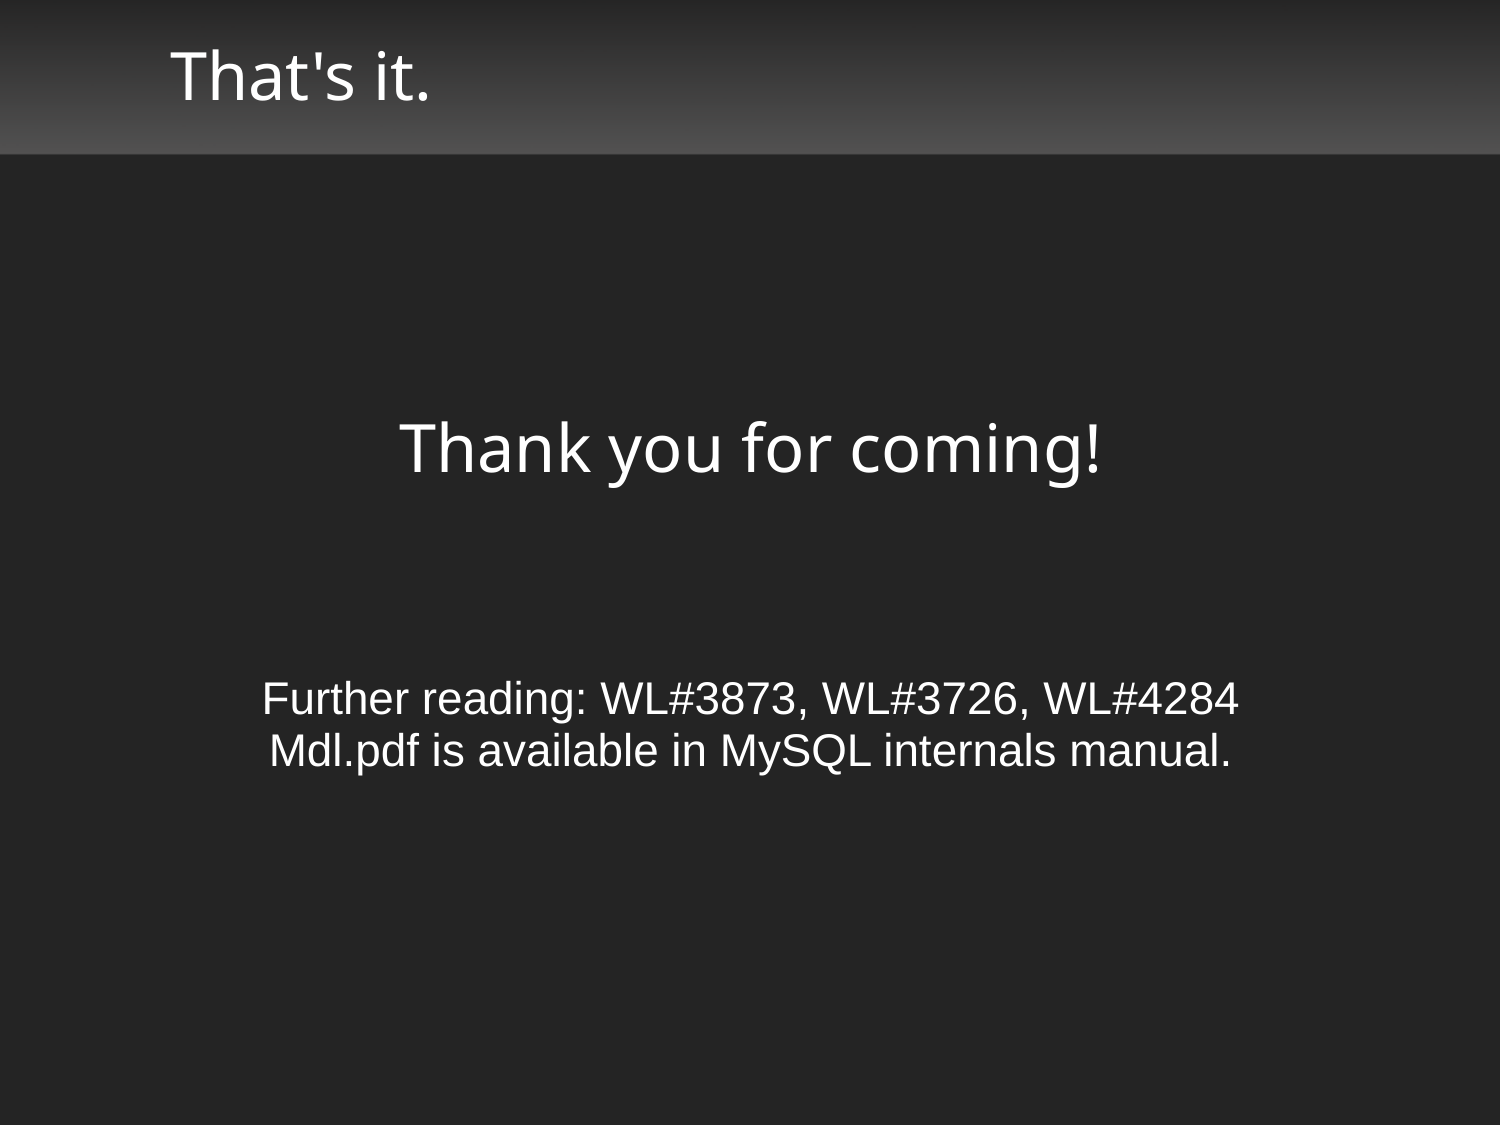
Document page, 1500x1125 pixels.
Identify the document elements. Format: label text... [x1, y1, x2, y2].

title Thank you for coming! Further reading: WL#3873, WL#3726, WL#4284 Mdl.pdf is available in MySQL internals manual. [99, 420, 1403, 756]
title That's it. [170, 28, 1474, 121]
picture [0, 0, 1500, 1125]
